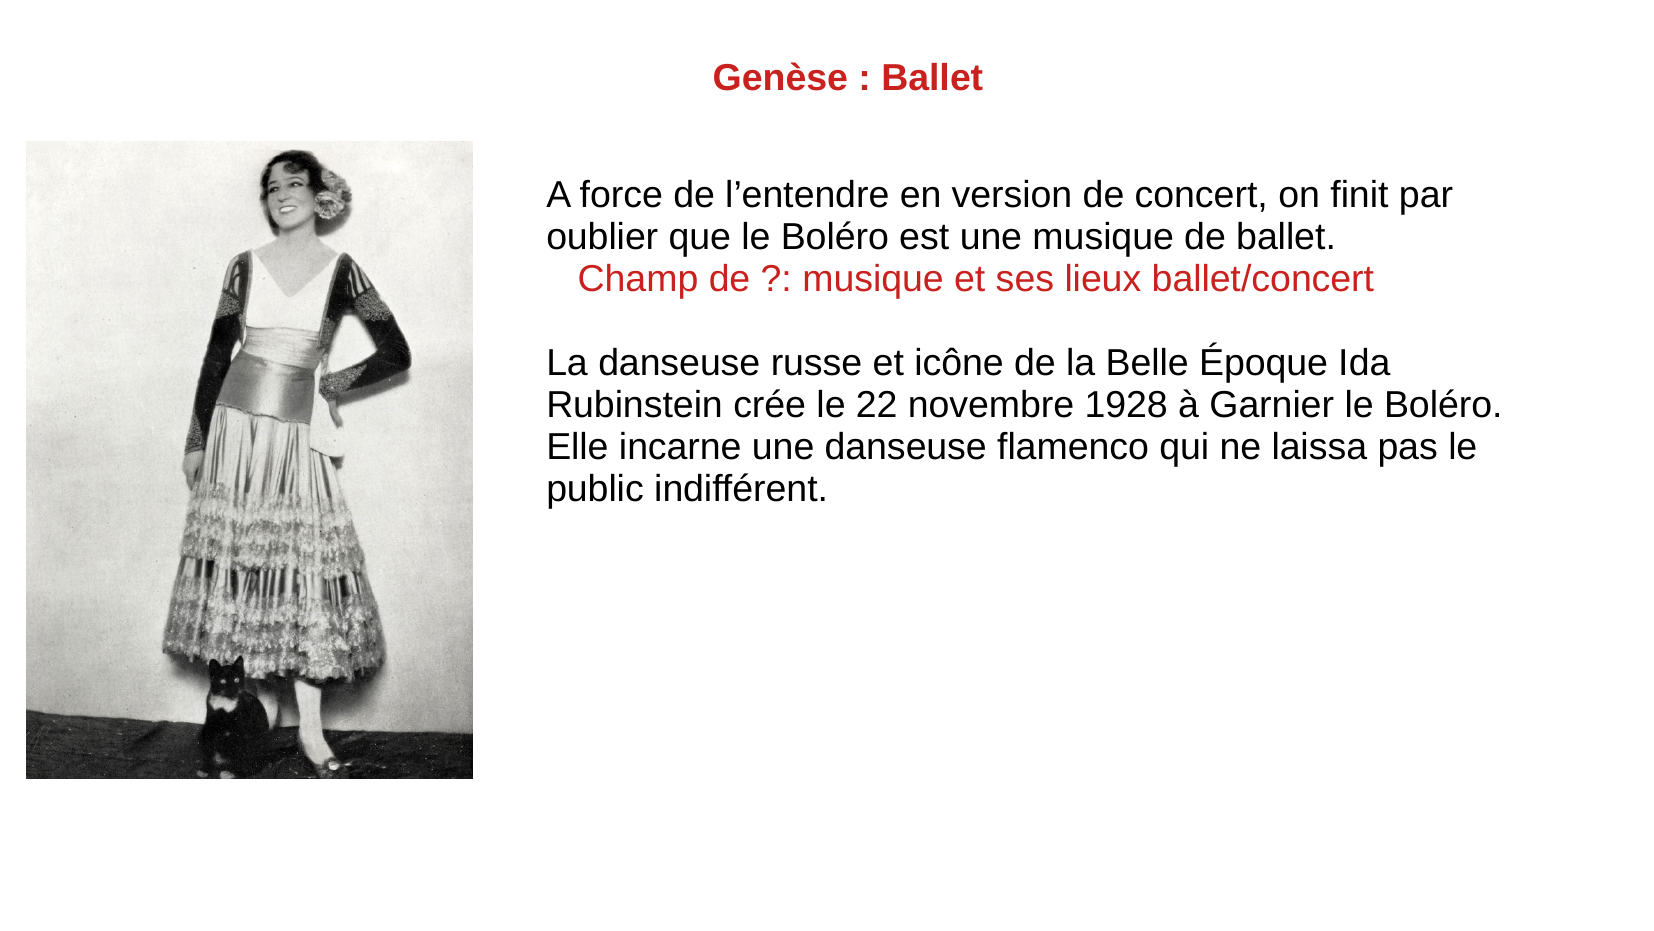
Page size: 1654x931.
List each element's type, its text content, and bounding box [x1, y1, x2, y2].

picture [26, 141, 473, 779]
text_box Genèse : Ballet [698, 49, 1028, 119]
text_box A force de l’entendre en version de concert, on finit par oublier que le Boléro est une musique de ballet. Champ de ?: musique et ses lieux ballet/concert La danseuse russe et icône de la Belle Époque Ida Rubinstein crée le 22 novembre 1928 à Garnier le Boléro. Elle incarne une danseuse flamenco qui ne laissa pas le public indifférent. [531, 166, 1536, 728]
